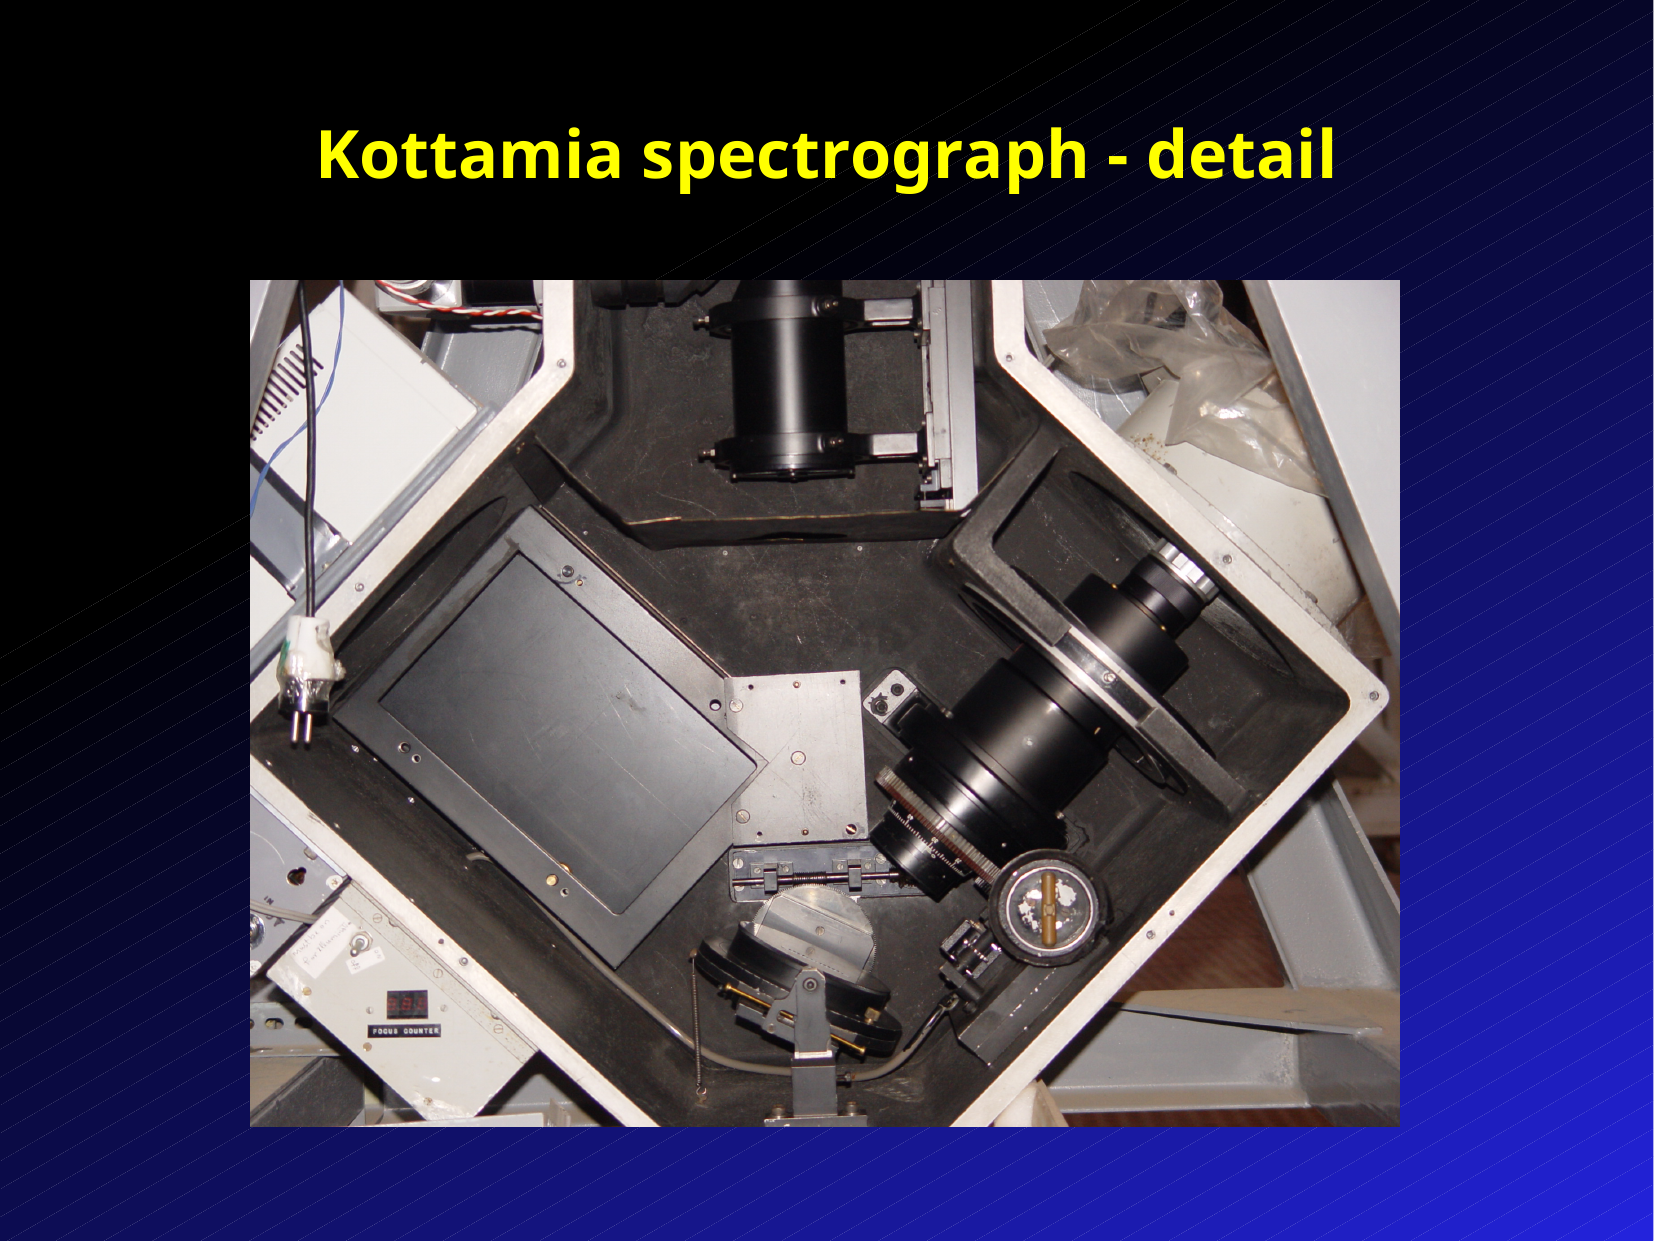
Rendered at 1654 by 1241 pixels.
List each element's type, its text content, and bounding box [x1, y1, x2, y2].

title Kottamia spectrograph - detail [82, 49, 1571, 257]
picture [250, 280, 1400, 1128]
